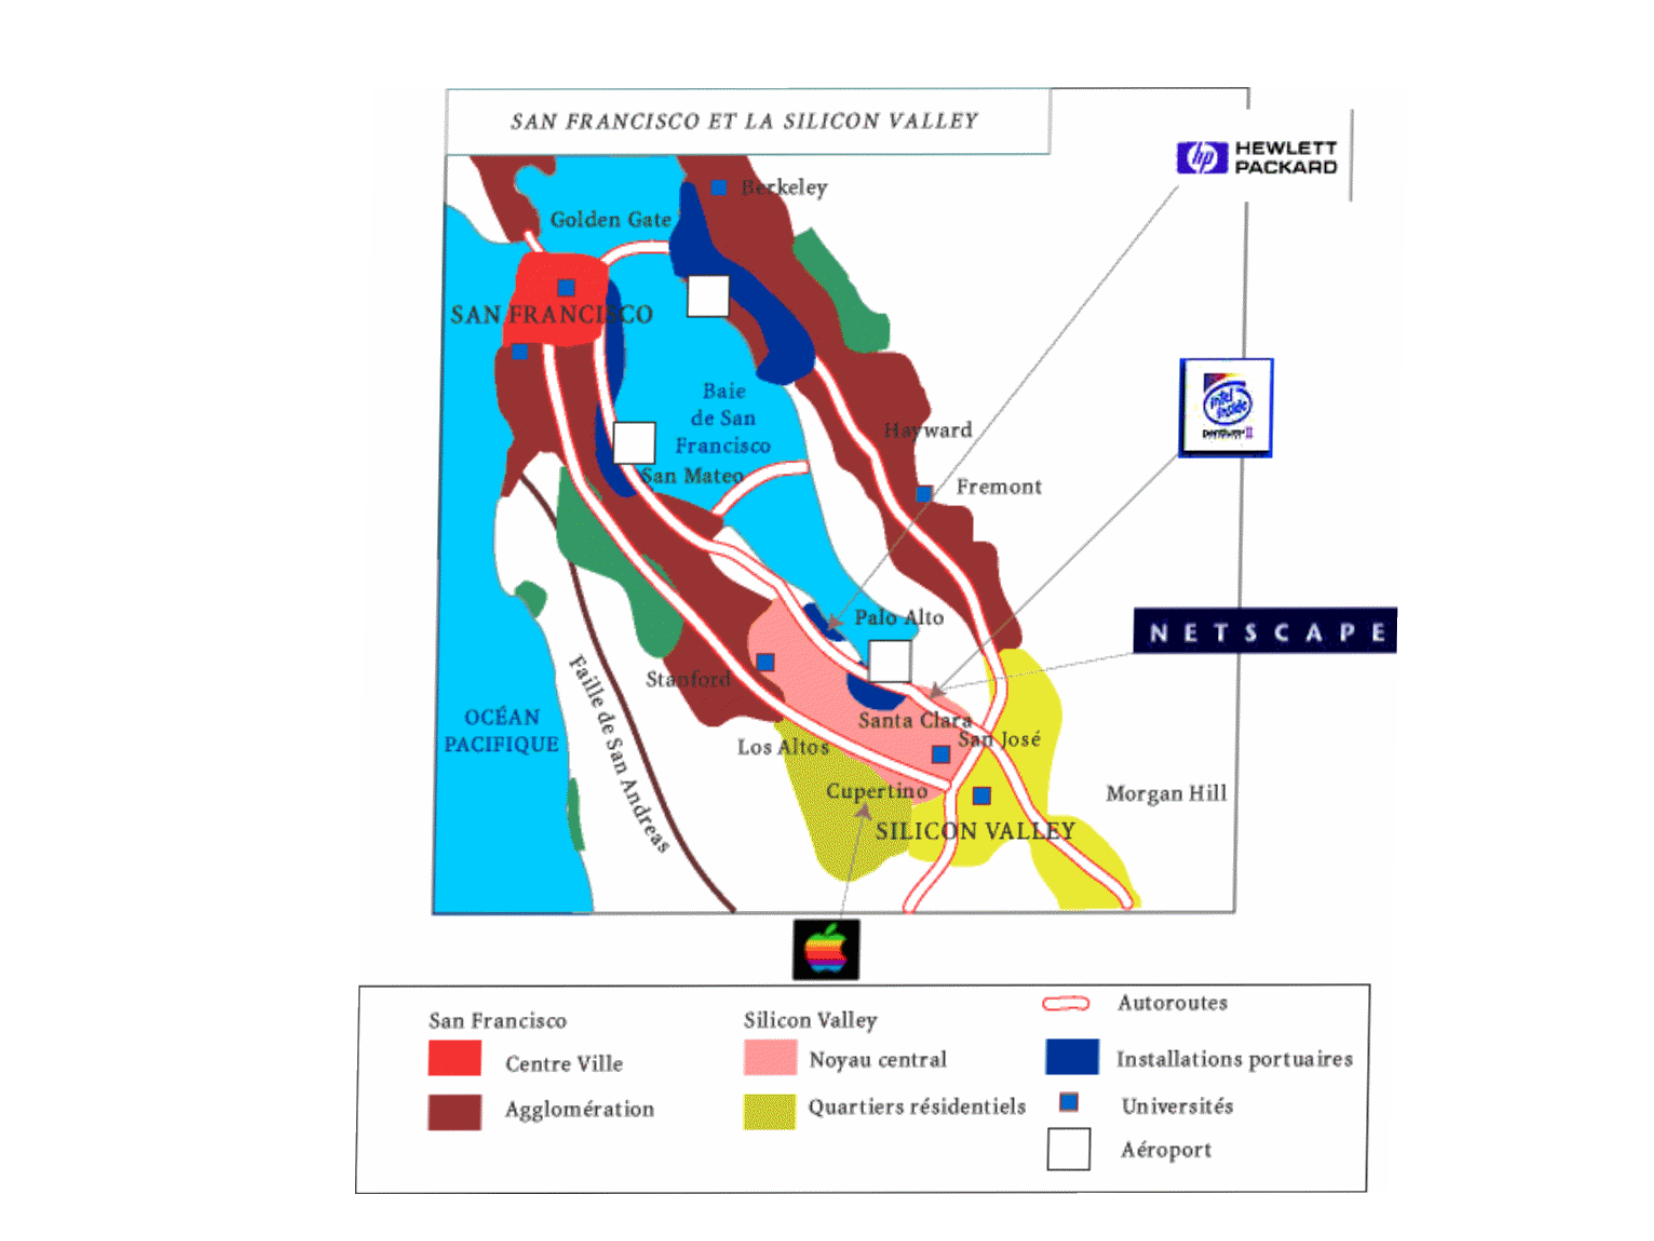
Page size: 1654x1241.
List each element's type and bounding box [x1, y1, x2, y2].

picture [354, 86, 1406, 1194]
